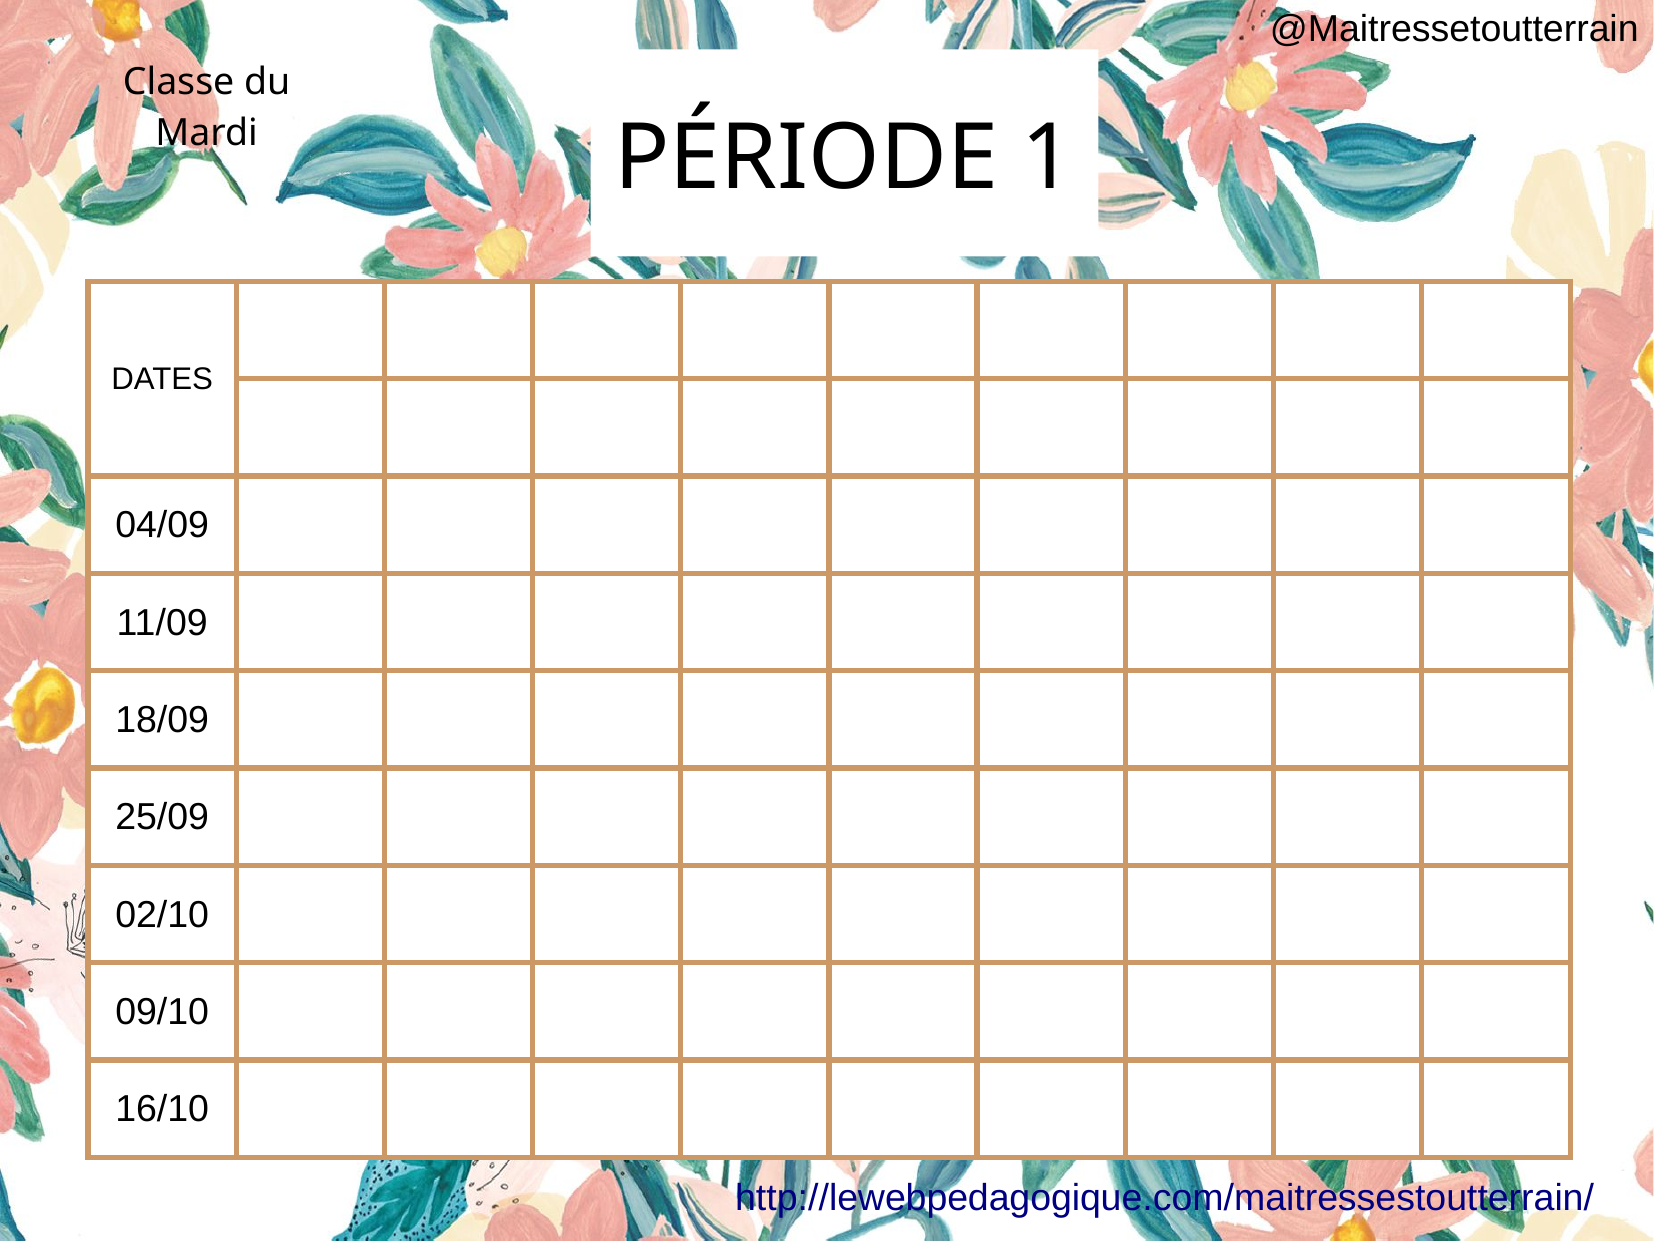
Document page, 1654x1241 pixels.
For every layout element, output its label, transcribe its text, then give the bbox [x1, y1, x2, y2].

table_cell 18/09 [91, 673, 234, 765]
table_cell [683, 479, 826, 571]
table_cell [1128, 1063, 1271, 1155]
table_cell [239, 1063, 382, 1155]
table_cell 04/09 [91, 479, 234, 571]
table_cell 02/10 [91, 868, 234, 960]
table_cell [535, 771, 678, 863]
table_cell [239, 771, 382, 863]
table_cell [1128, 771, 1271, 863]
table_cell [980, 1063, 1123, 1155]
table_cell [1276, 1063, 1419, 1155]
table_cell [980, 771, 1123, 863]
table_cell [1276, 479, 1419, 571]
table_cell [832, 381, 974, 473]
table_cell [980, 381, 1123, 473]
picture [0, 0, 1654, 1241]
table_cell [535, 868, 678, 960]
table_cell [1276, 771, 1419, 863]
text_box Classe du Mardi [59, 47, 355, 157]
table_cell [980, 479, 1123, 571]
table_header [239, 284, 382, 376]
table_cell [832, 479, 974, 571]
table_cell 16/10 [91, 1063, 234, 1155]
text_box @Maitressetoutterrain [1181, 0, 1654, 57]
table_cell [1424, 673, 1568, 765]
table_cell [832, 673, 974, 765]
table_cell [1276, 576, 1419, 668]
title PÉRIODE 1 [590, 49, 1099, 257]
table_header [1128, 284, 1271, 376]
table_cell [683, 576, 826, 668]
table_cell [1276, 965, 1419, 1057]
table_cell [535, 1063, 678, 1155]
table_cell [1276, 673, 1419, 765]
table_header [980, 284, 1123, 376]
table_cell [387, 771, 530, 863]
table_cell [239, 576, 382, 668]
table_cell [1424, 1063, 1568, 1155]
table_header DATES [91, 284, 234, 473]
table_cell [832, 576, 974, 668]
table_header [1424, 284, 1568, 376]
table_cell 25/09 [91, 771, 234, 863]
table_cell [1424, 381, 1568, 473]
table_cell [1276, 381, 1419, 473]
table_cell [387, 868, 530, 960]
table_cell 11/09 [91, 576, 234, 668]
table_header [683, 284, 826, 376]
table_header [535, 284, 678, 376]
table_cell [239, 868, 382, 960]
table_cell [683, 673, 826, 765]
table_header [387, 284, 530, 376]
table_cell [980, 965, 1123, 1057]
table_cell [1128, 868, 1271, 960]
table_cell [1424, 868, 1568, 960]
table_cell [535, 381, 678, 473]
table_cell [683, 868, 826, 960]
table_cell [387, 673, 530, 765]
table_cell [832, 771, 974, 863]
table_cell [832, 1063, 974, 1155]
table_cell [239, 479, 382, 571]
text_box http://lewebpedagogique.com/maitressestoutterrain/ [720, 1169, 1630, 1241]
table_cell [1424, 965, 1568, 1057]
table_cell [239, 965, 382, 1057]
table_cell [535, 965, 678, 1057]
table_cell [239, 381, 382, 473]
table_cell [387, 479, 530, 571]
table_cell [832, 868, 974, 960]
table_cell [1424, 479, 1568, 571]
table_cell [387, 1063, 530, 1155]
table_cell [980, 868, 1123, 960]
table_cell [535, 479, 678, 571]
table_cell [1424, 576, 1568, 668]
table_cell [832, 965, 974, 1057]
table_cell [535, 673, 678, 765]
table_cell [980, 576, 1123, 668]
table_cell [1128, 576, 1271, 668]
table_cell [1424, 771, 1568, 863]
table_cell [387, 381, 530, 473]
table_cell [387, 965, 530, 1057]
table_cell 09/10 [91, 965, 234, 1057]
table_cell [1128, 965, 1271, 1057]
table_cell [1128, 479, 1271, 571]
table_header [1276, 284, 1419, 376]
table_cell [683, 1063, 826, 1155]
table_cell [683, 965, 826, 1057]
table_cell [980, 673, 1123, 765]
table_cell [387, 576, 530, 668]
table_header [832, 284, 974, 376]
table_cell [239, 673, 382, 765]
table_cell [1128, 673, 1271, 765]
table_cell [1276, 868, 1419, 960]
table_cell [683, 771, 826, 863]
table_cell [535, 576, 678, 668]
table_cell [683, 381, 826, 473]
table_cell [1128, 381, 1271, 473]
